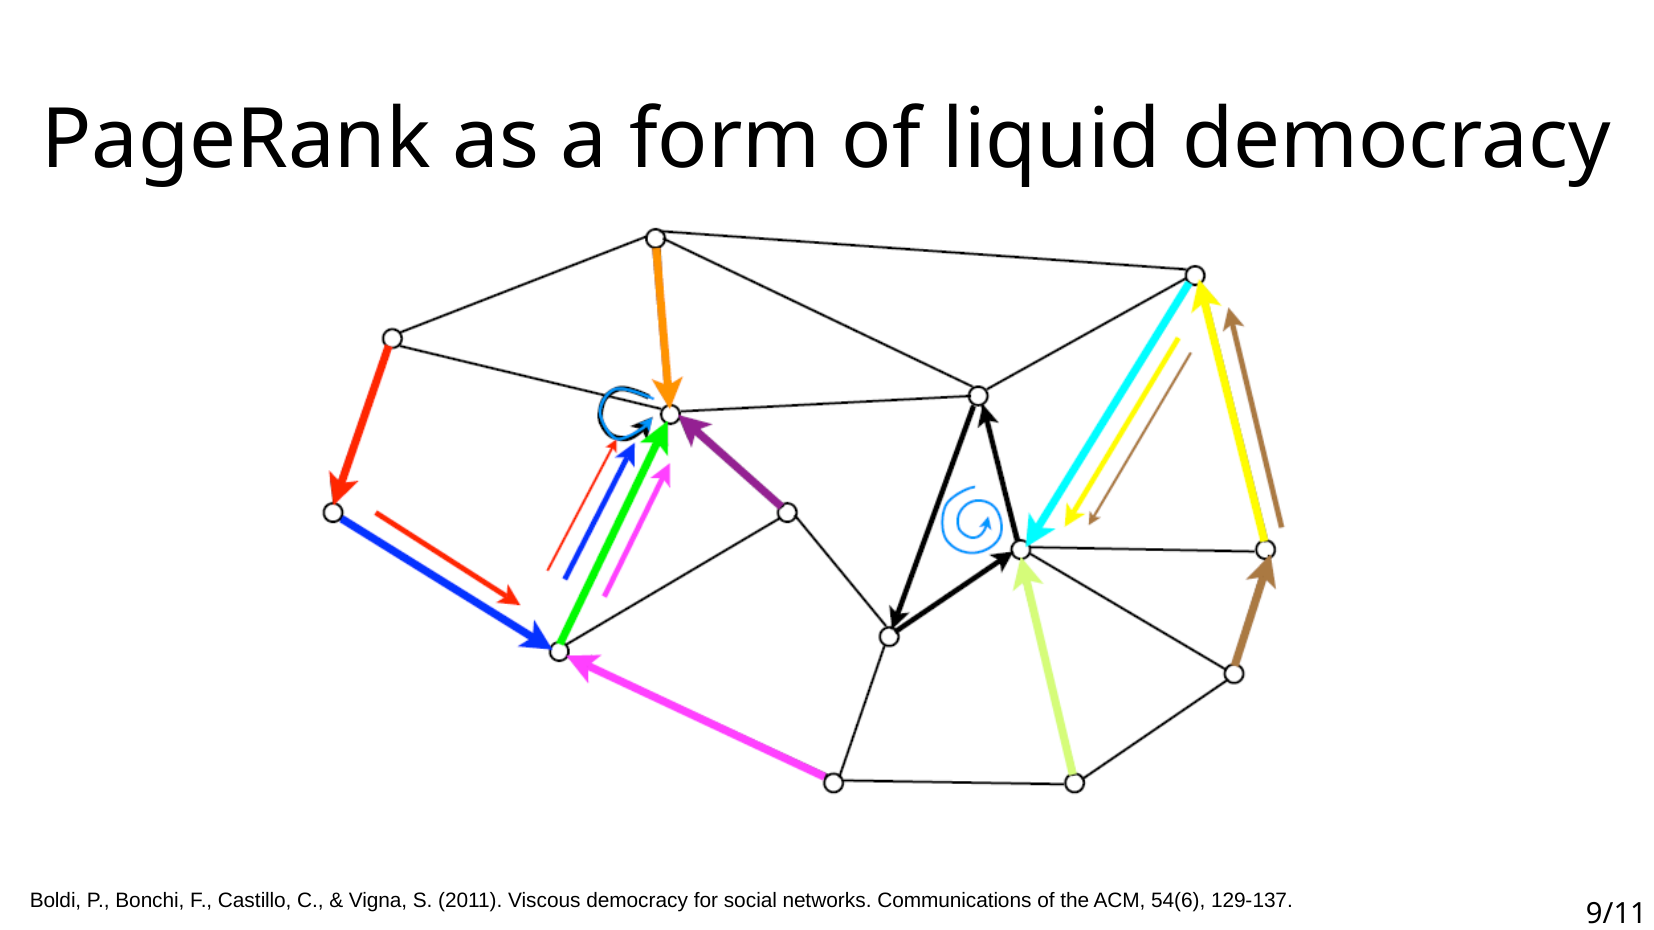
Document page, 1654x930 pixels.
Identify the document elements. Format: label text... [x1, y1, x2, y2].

picture [289, 257, 1366, 826]
text_box Boldi, P., Bonchi, F., Castillo, C., & Vigna, S. (2011). Viscous democracy for social networks. Communications of the ACM, 54(6), 129-137. [15, 880, 1308, 919]
title PageRank as a form of liquid democracy [0, 15, 1653, 257]
